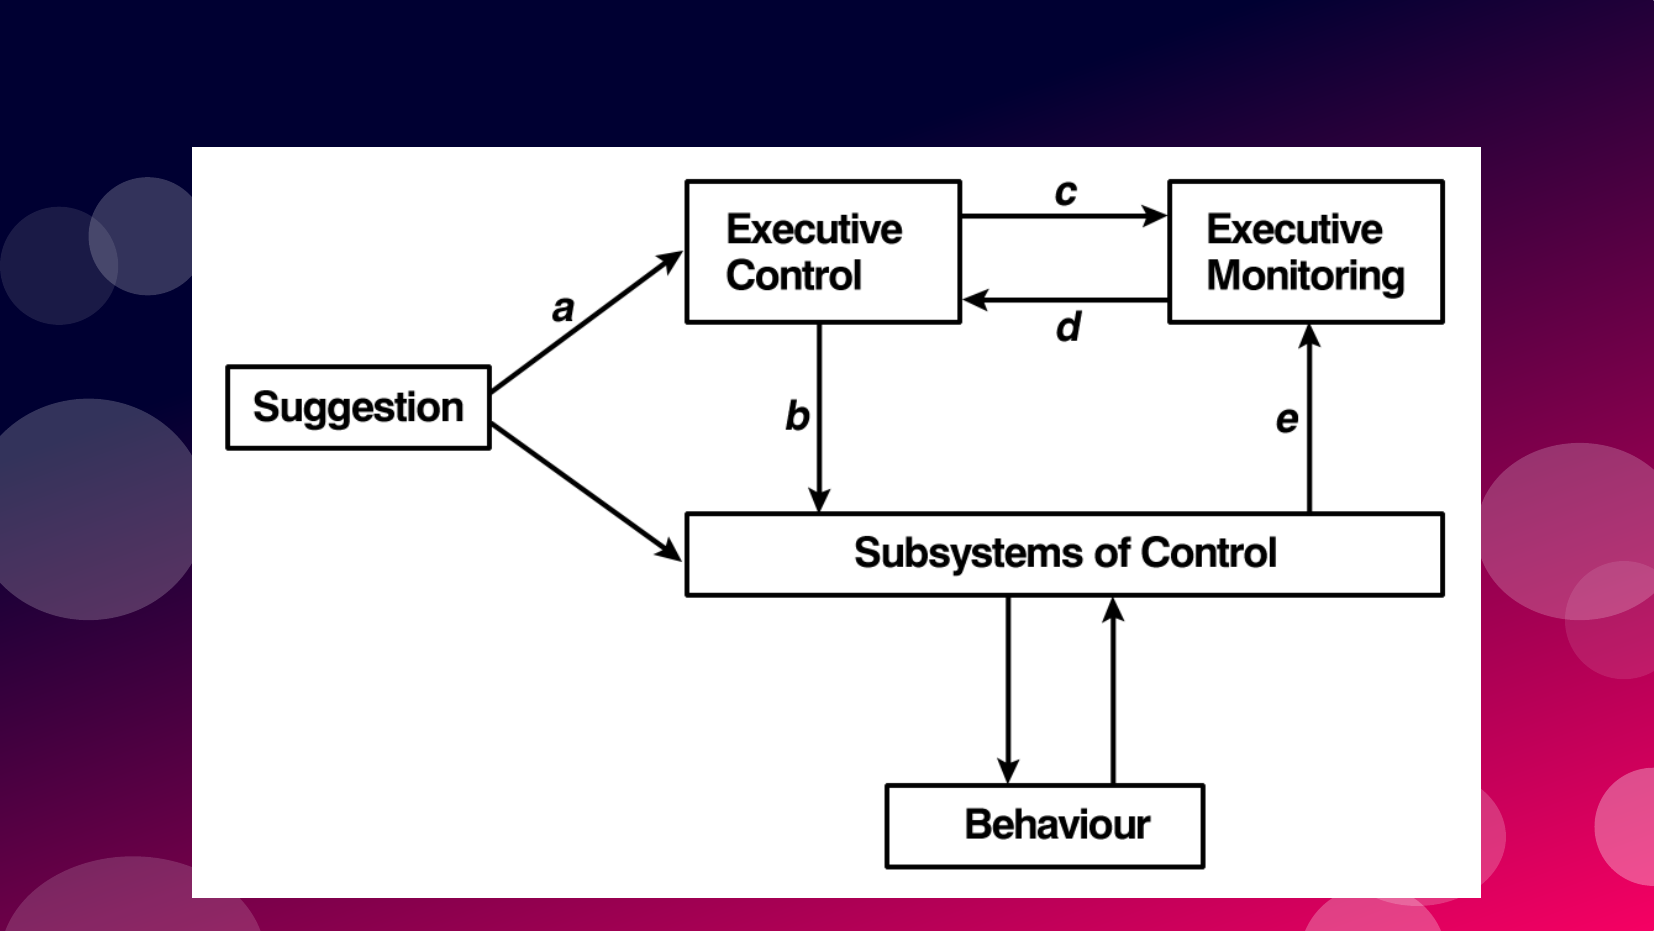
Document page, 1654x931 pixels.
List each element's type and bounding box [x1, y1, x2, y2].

picture [192, 147, 1481, 898]
